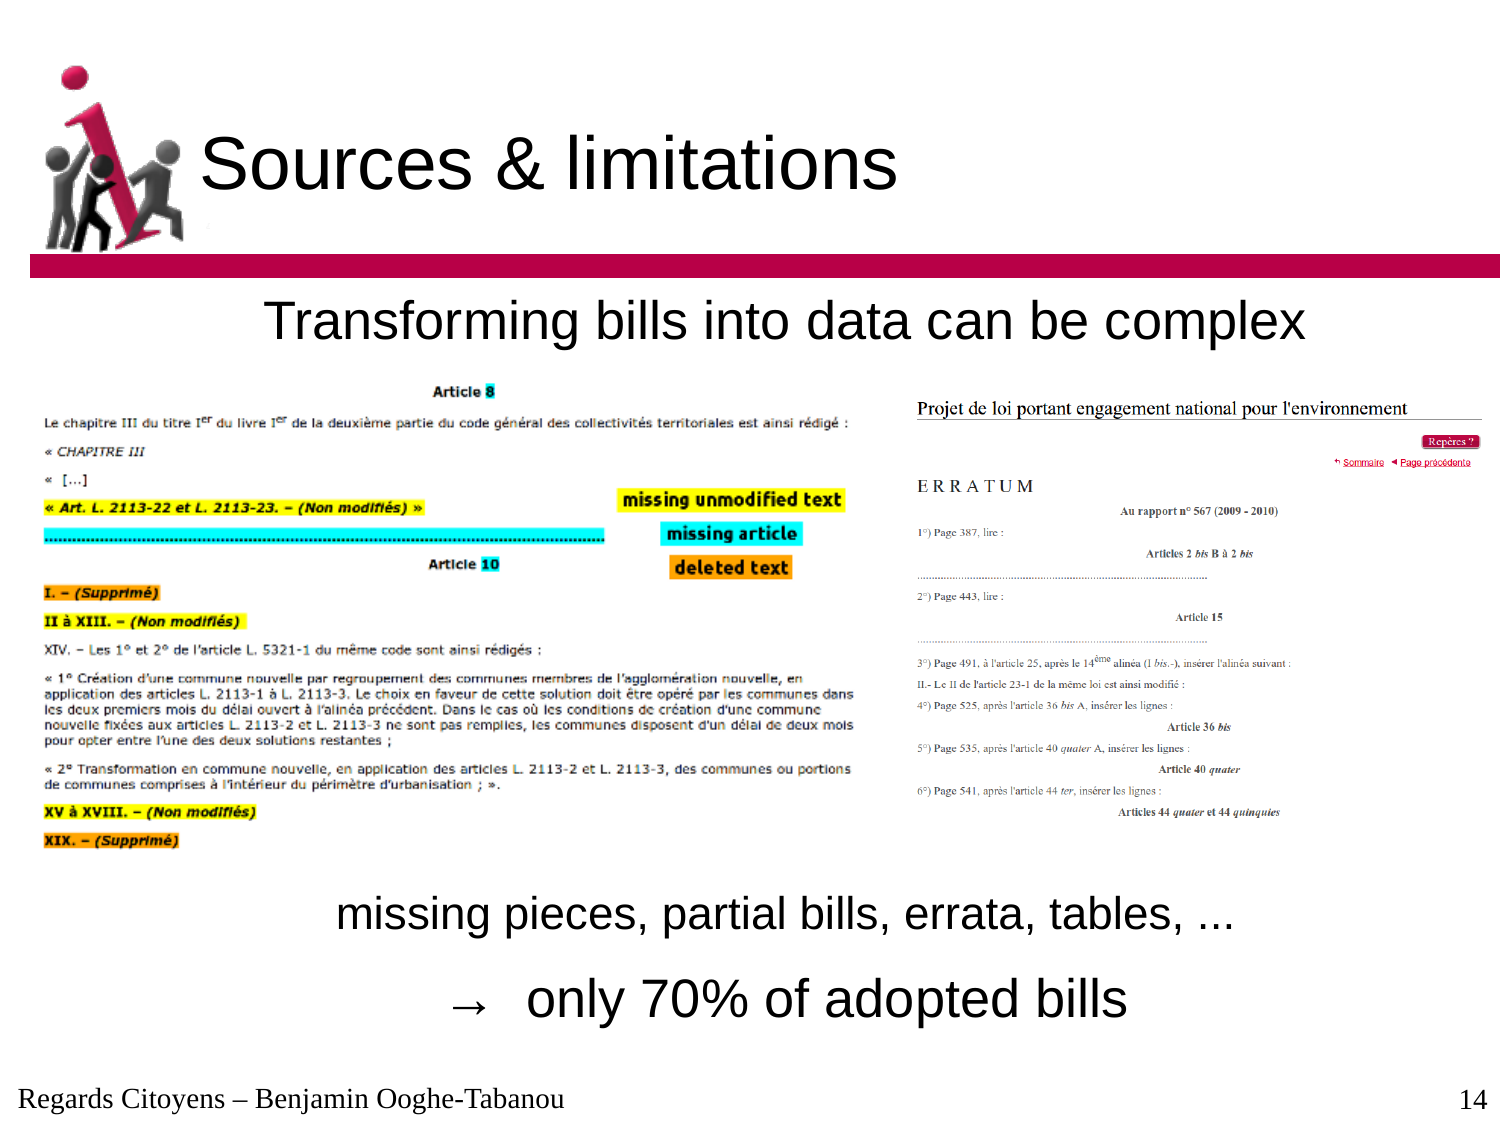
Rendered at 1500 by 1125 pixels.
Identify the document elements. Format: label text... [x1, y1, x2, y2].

list Transforming bills into data can be complex missing pieces, partial bills, errata, tables, ... → only 70% of adopted bills [10, 290, 1491, 1034]
picture [32, 376, 867, 859]
picture [29, 61, 210, 254]
picture [910, 392, 1491, 822]
title Sources & limitations [199, 69, 1459, 258]
